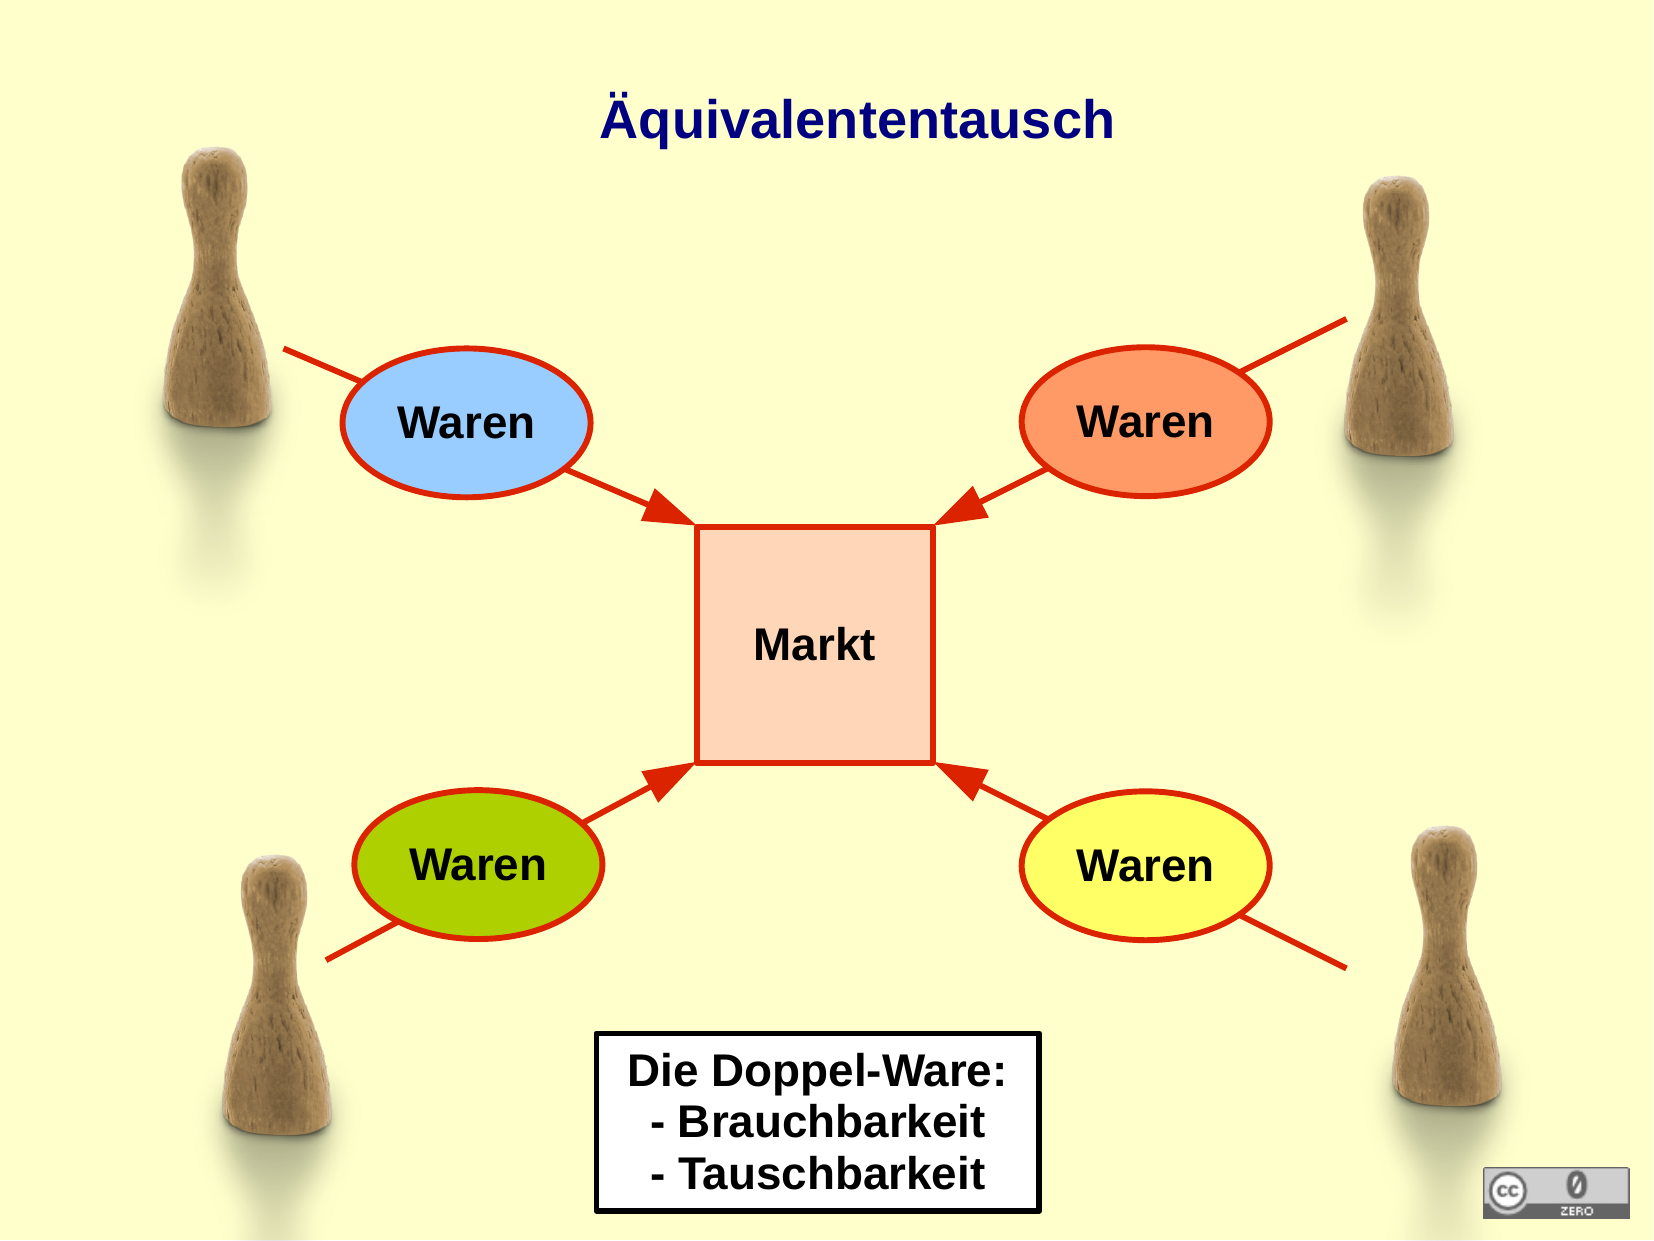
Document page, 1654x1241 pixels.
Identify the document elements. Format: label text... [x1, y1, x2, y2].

text_box Markt [696, 526, 934, 764]
text_box Die Doppel-Ware: - Brauchbarkeit - Tauschbarkeit [596, 1033, 1040, 1211]
picture [117, 112, 313, 682]
picture [1346, 791, 1630, 1241]
picture [176, 820, 373, 1241]
text_box Waren [1021, 347, 1270, 497]
text_box Waren [342, 348, 591, 498]
picture [1298, 141, 1495, 711]
text_box Waren [354, 790, 603, 940]
title Äquivalententausch [121, 61, 1595, 178]
text_box Waren [1021, 791, 1270, 941]
